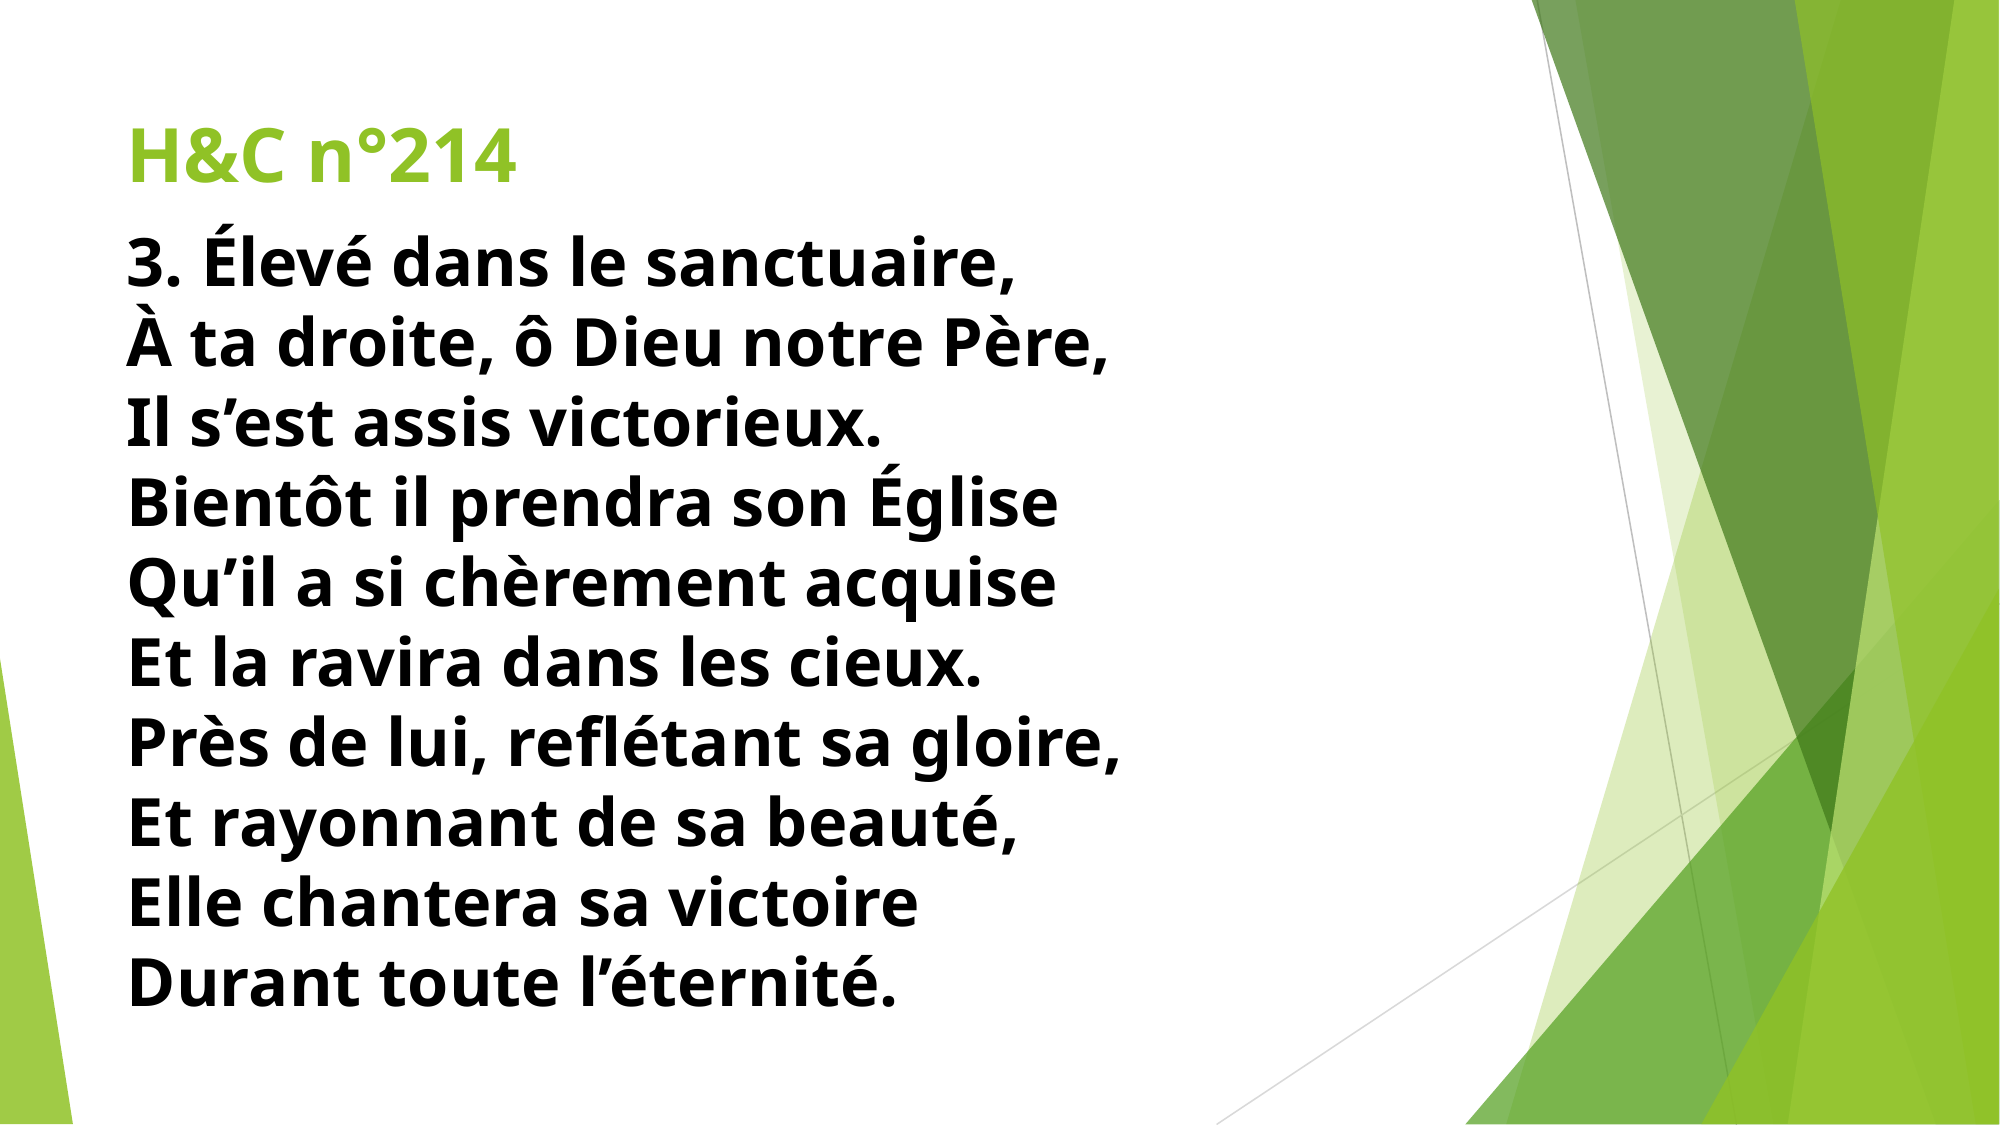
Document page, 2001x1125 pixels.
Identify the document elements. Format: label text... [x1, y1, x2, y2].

text_box 3. Élevé dans le sanctuaire, À ta droite, ô Dieu notre Père, Il s’est assis victorieux. Bientôt il prendra son Église Qu’il a si chèrement acquise Et la ravira dans les cieux. Près de lui, reflétant sa gloire, Et rayonnant de sa beauté, Elle chantera sa victoire Durant toute l’éternité. [111, 212, 1949, 1063]
text_box H&C n°214 [111, 99, 1522, 212]
